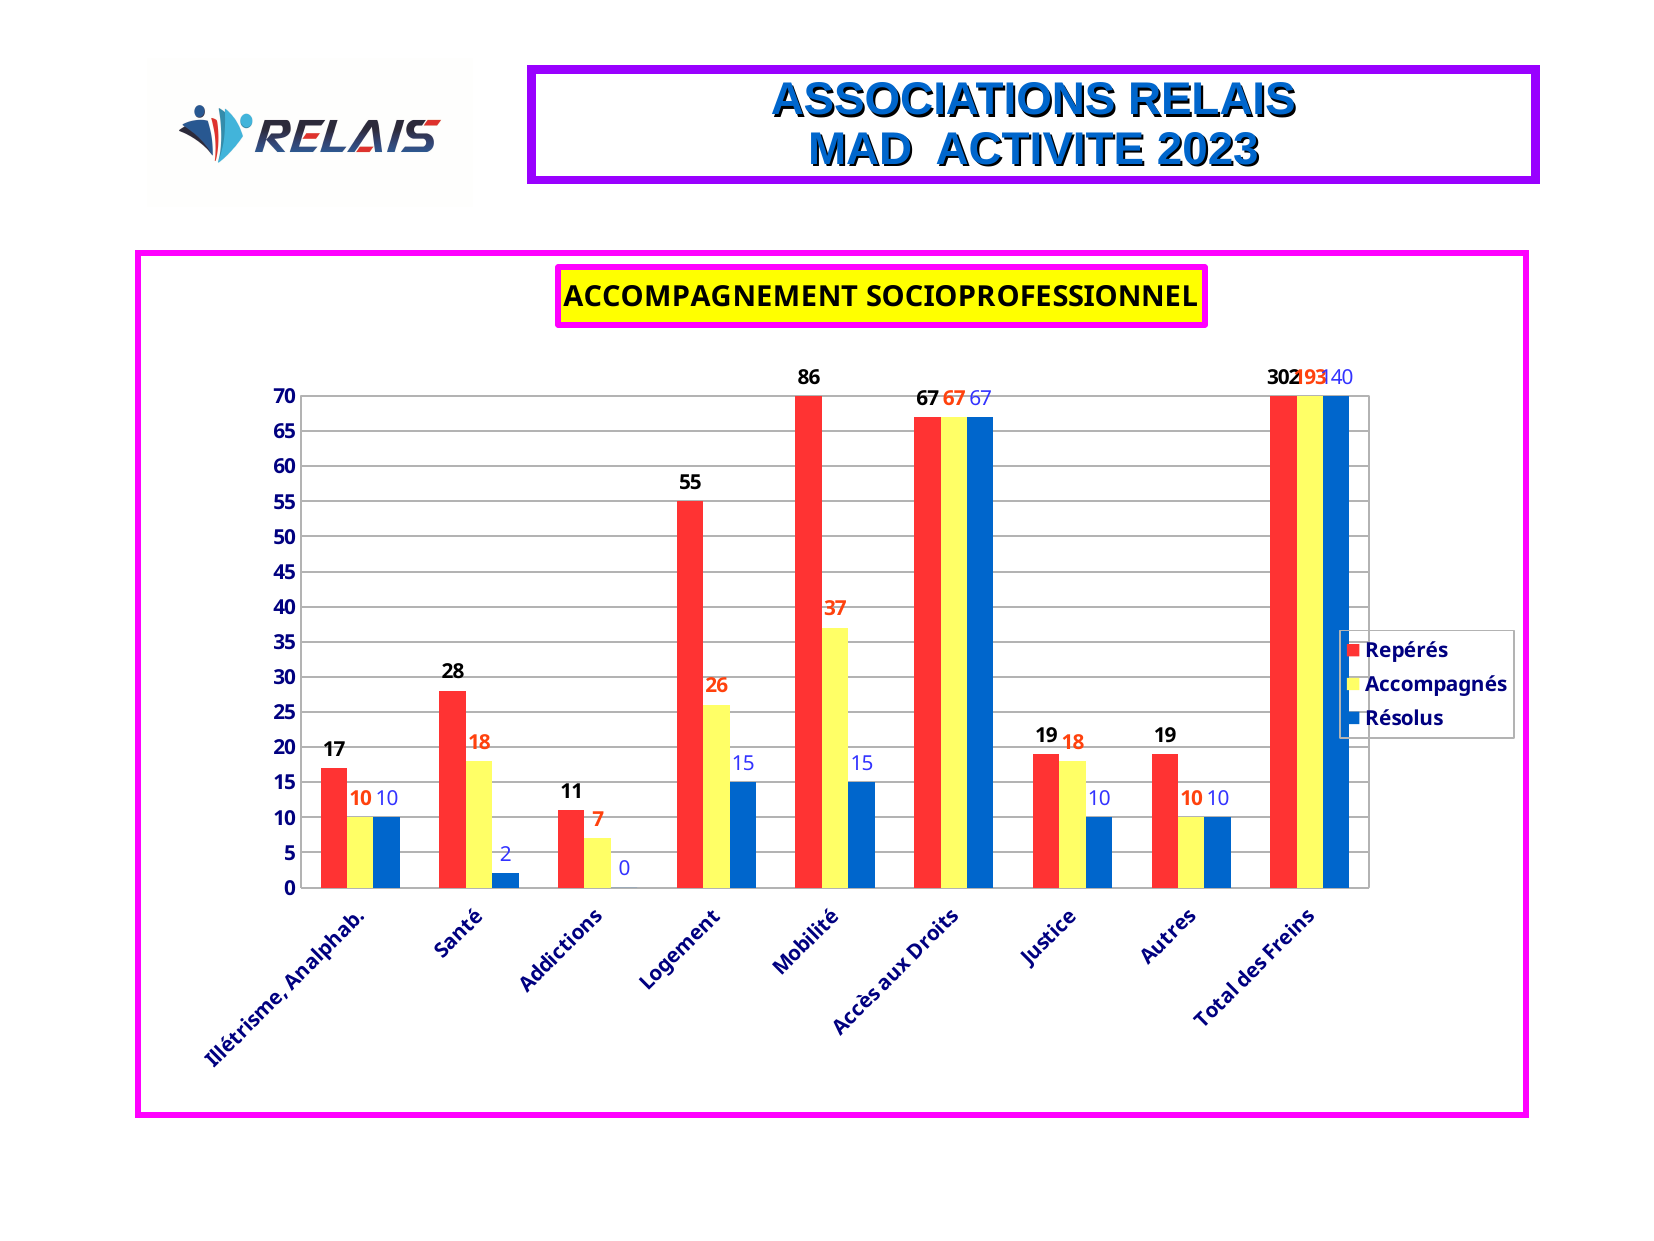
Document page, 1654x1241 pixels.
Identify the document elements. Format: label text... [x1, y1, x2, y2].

title ASSOCIATIONS RELAIS MAD ACTIVITE 2023 [531, 69, 1536, 181]
picture [147, 59, 473, 207]
chart [135, 249, 1530, 1119]
